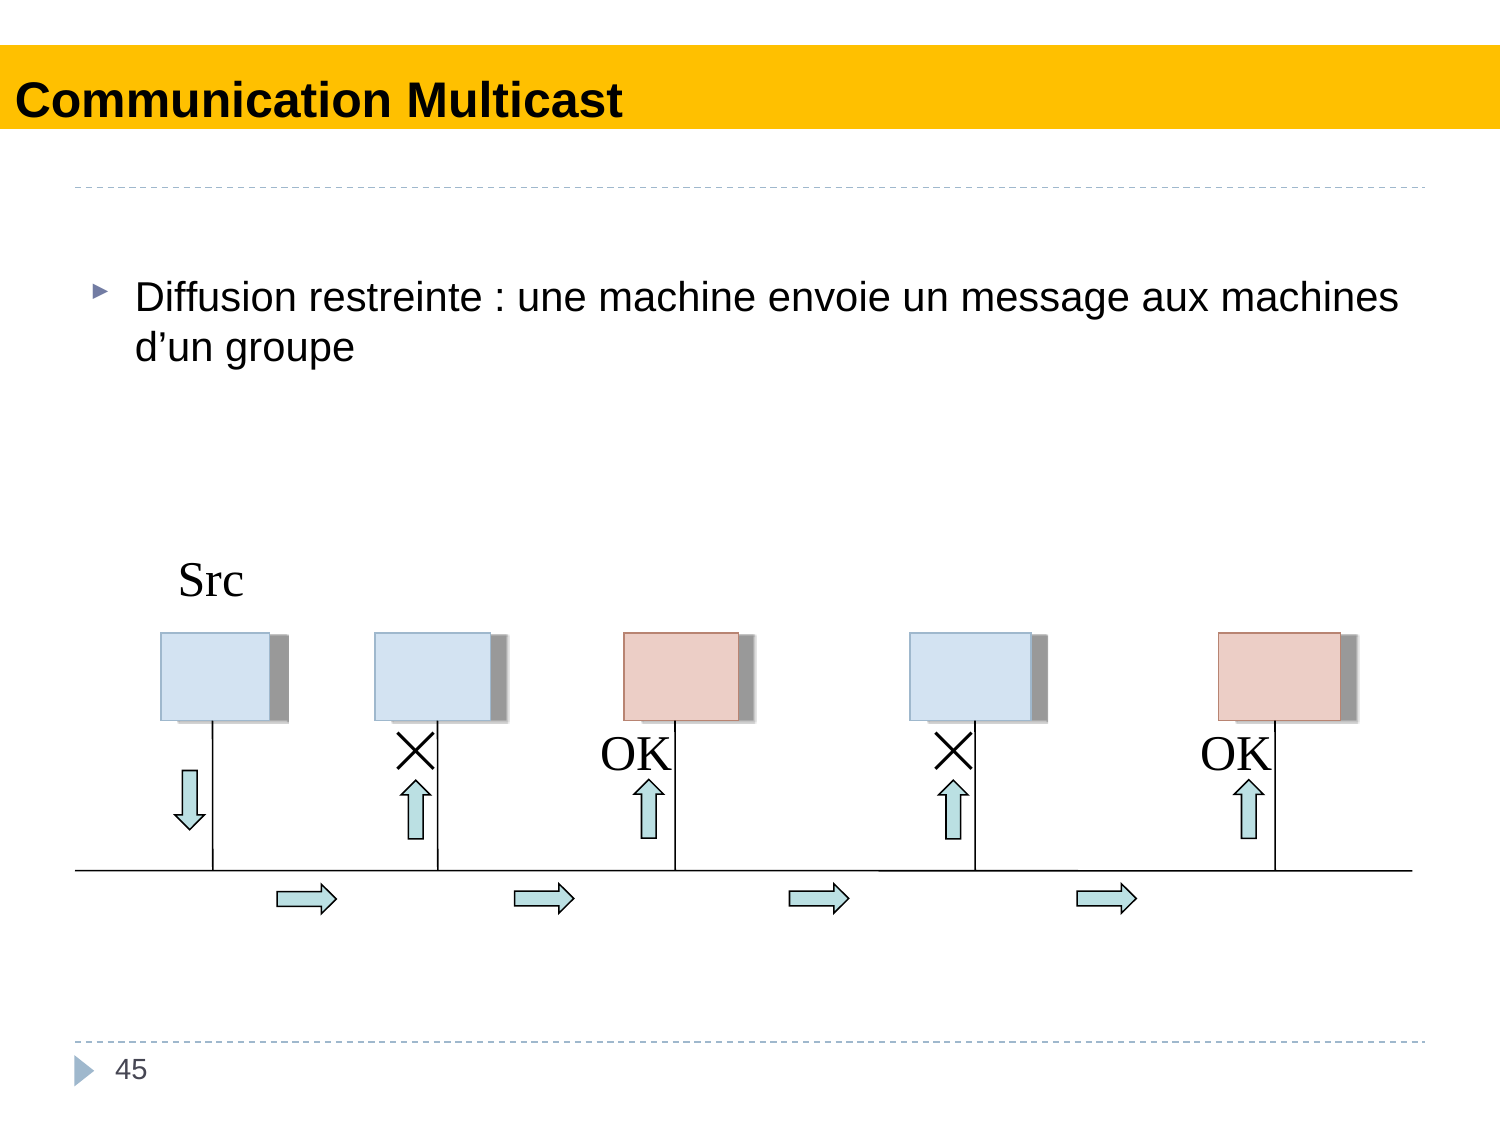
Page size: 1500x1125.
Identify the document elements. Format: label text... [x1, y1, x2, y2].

text_box [910, 632, 1032, 721]
text_box [634, 779, 664, 839]
text_box 24 [100, 1042, 426, 1103]
text_box Src [162, 538, 260, 615]
text_box [375, 632, 491, 721]
text_box [174, 770, 205, 830]
text_box [1234, 779, 1264, 839]
text_box [1218, 632, 1341, 721]
text_box [789, 883, 849, 914]
text_box  [375, 695, 458, 792]
text_box [514, 883, 574, 914]
text_box [160, 632, 270, 721]
text_box  [912, 695, 996, 792]
text_box OK [1185, 712, 1287, 788]
text_box [624, 632, 739, 721]
text_box OK [585, 712, 687, 788]
text_box [1077, 883, 1137, 914]
list Diffusion restreinte : une machine envoie un message aux machines d’un groupe [75, 262, 1426, 442]
text_box Communication Multicast [0, 45, 1500, 129]
text_box [277, 884, 337, 914]
text_box [938, 780, 968, 839]
text_box [401, 780, 431, 839]
